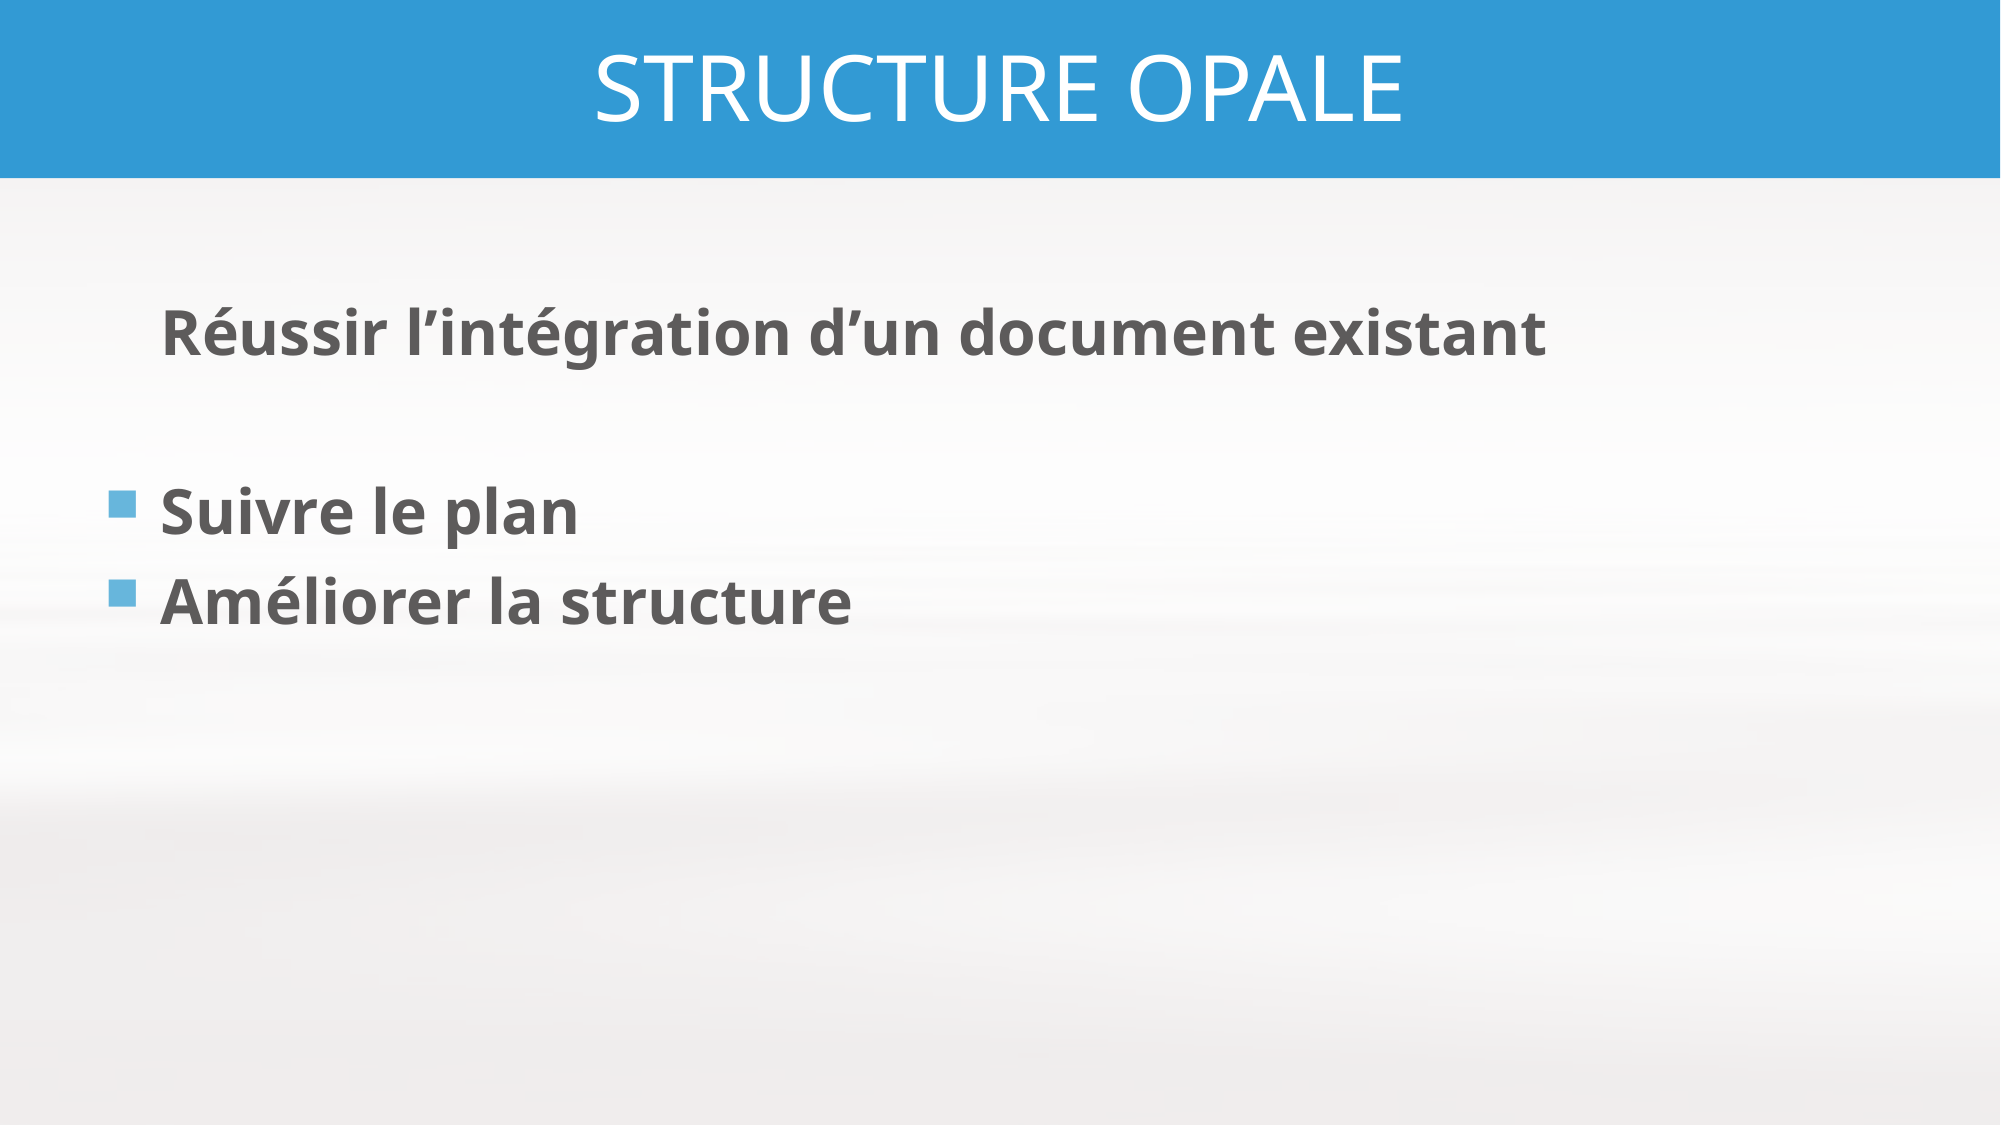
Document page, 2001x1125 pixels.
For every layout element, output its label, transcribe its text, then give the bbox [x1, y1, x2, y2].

text_box Structure Opale [0, 0, 2000, 173]
text_box Réussir l’intégration d’un document existant Suivre le plan Améliorer la structure [90, 284, 1804, 929]
